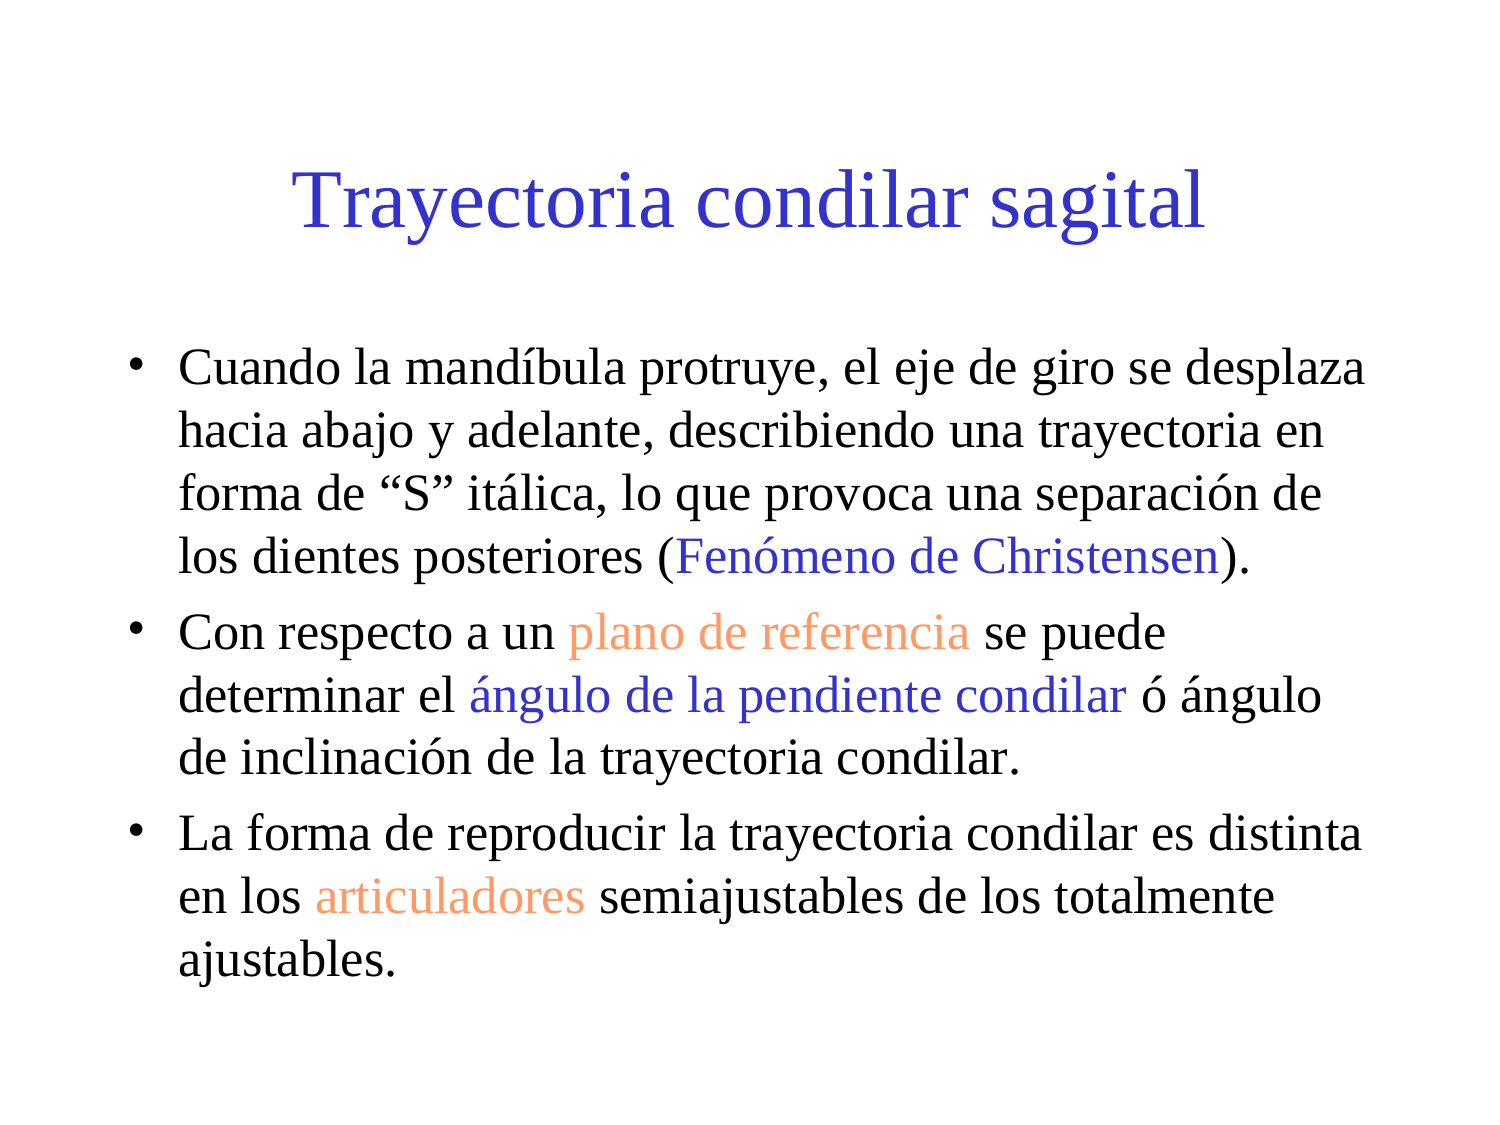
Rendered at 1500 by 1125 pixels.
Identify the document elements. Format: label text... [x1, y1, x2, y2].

list Cuando la mandíbula protruye, el eje de giro se desplaza hacia abajo y adelante, describiendo una trayectoria en forma de “S” itálica, lo que provoca una separación de los dientes posteriores (Fenómeno de Christensen). Con respecto a un plano de referencia se puede determinar el ángulo de la pendiente condilar ó ángulo de inclinación de la trayectoria condilar. La forma de reproducir la trayectoria condilar es distinta en los articuladores semiajustables de los totalmente ajustables. [112, 324, 1388, 1000]
title Trayectoria condilar sagital [112, 99, 1388, 288]
